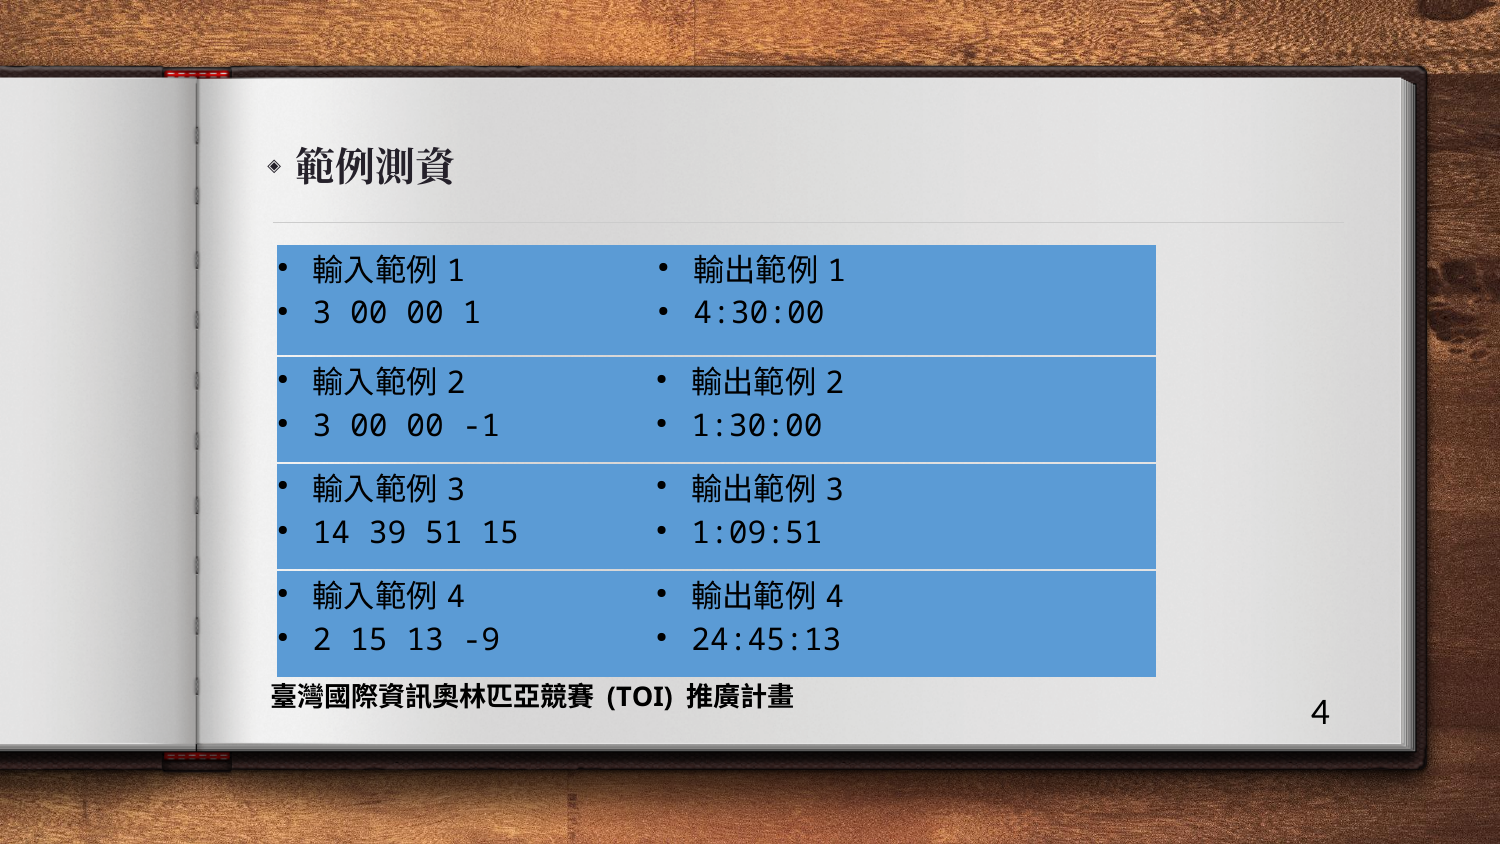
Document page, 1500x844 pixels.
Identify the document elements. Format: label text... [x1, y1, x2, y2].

table_header 輸入範例2 3 00 00 -1 [277, 357, 656, 462]
table_header 輸出範例2 1:30:00 [656, 357, 1156, 462]
table_header 輸入範例3 14 39 51 15 [277, 464, 656, 569]
table_header 輸出範例3 1:09:51 [656, 464, 1156, 569]
text_box [1295, 672, 1386, 737]
table_header 輸入範例1 3 00 00 1 [277, 245, 658, 355]
table_header 輸出範例1 4:30:00 [658, 245, 1156, 355]
table_header 輸出範例4 24:45:13 [656, 571, 1156, 677]
table_header 輸入範例4 2 15 13 -9 [277, 571, 656, 677]
list 範例測資 [252, 126, 1296, 205]
